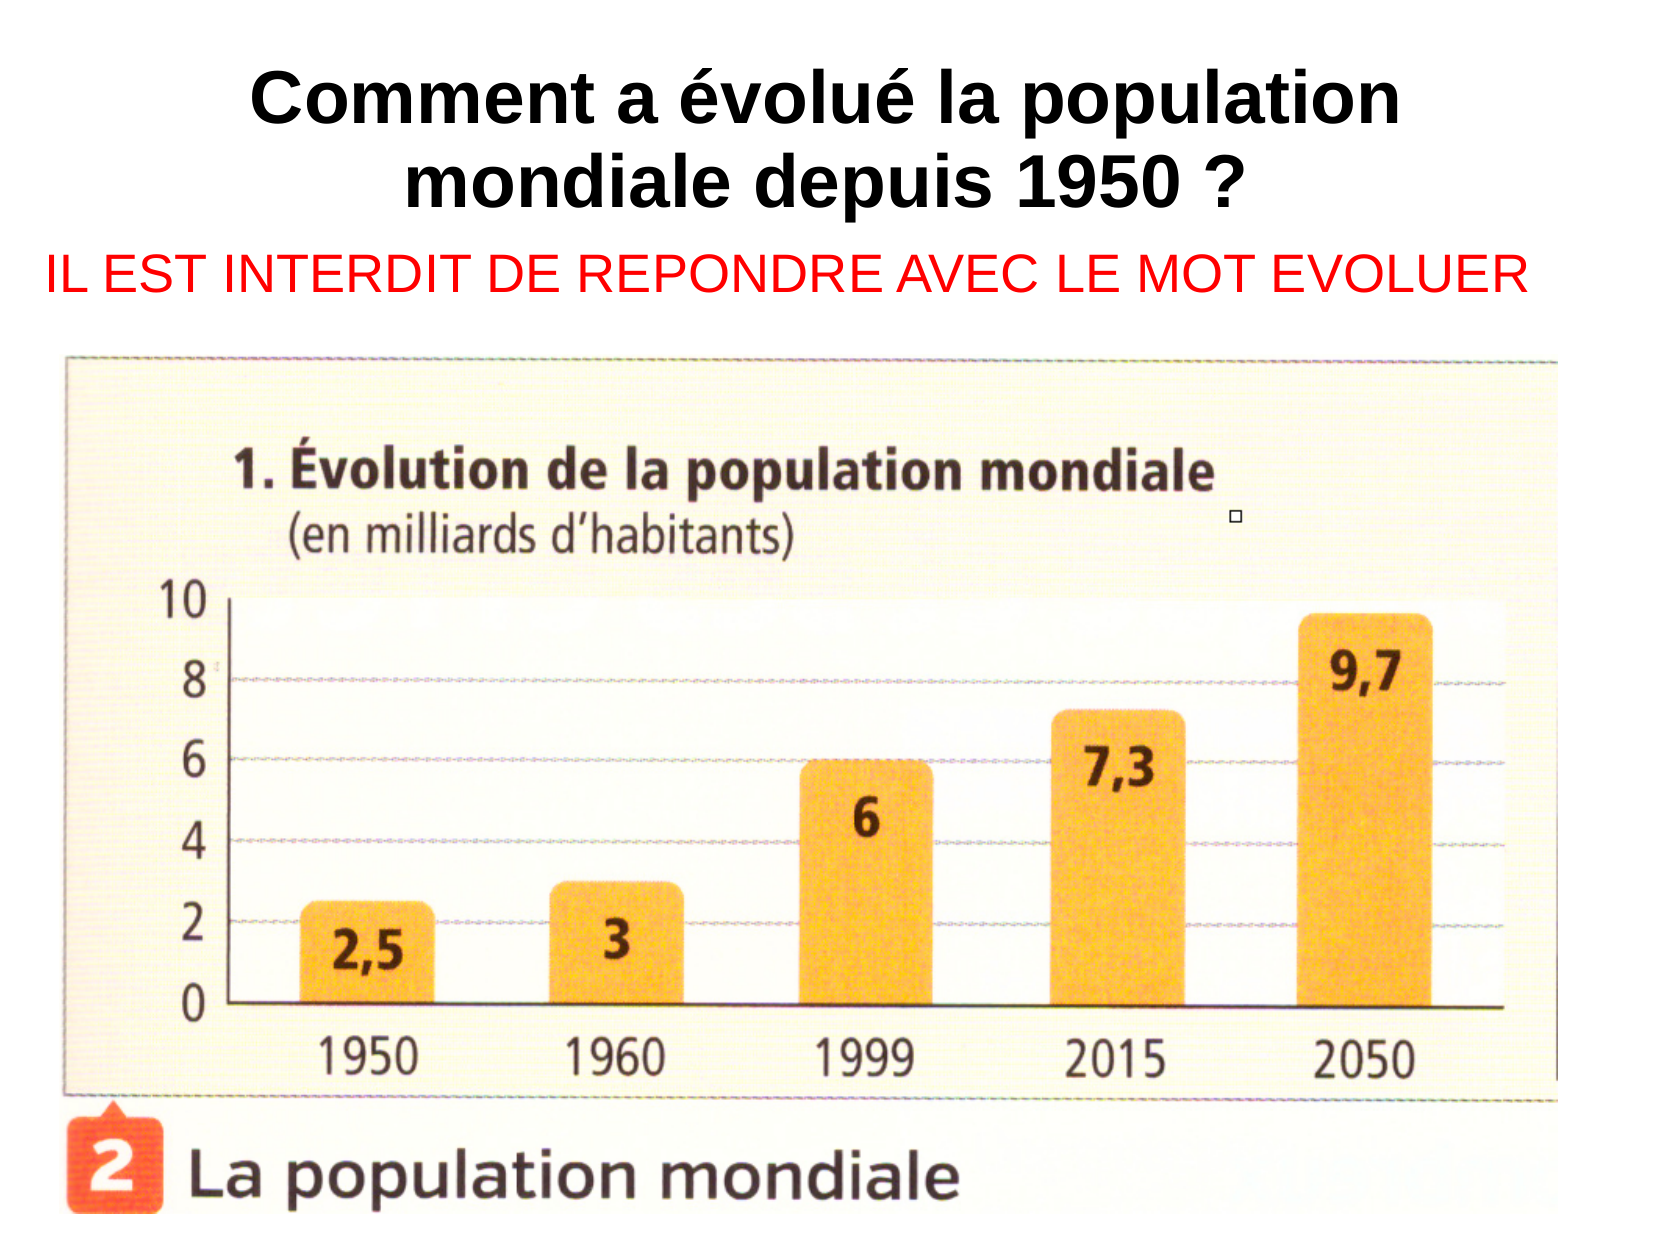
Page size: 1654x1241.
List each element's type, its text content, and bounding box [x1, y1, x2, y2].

title Comment a évolué la population mondiale depuis 1950 ? [82, 29, 1571, 250]
picture [59, 354, 1558, 1214]
text_box IL EST INTERDIT DE REPONDRE AVEC LE MOT EVOLUER [29, 236, 1595, 312]
